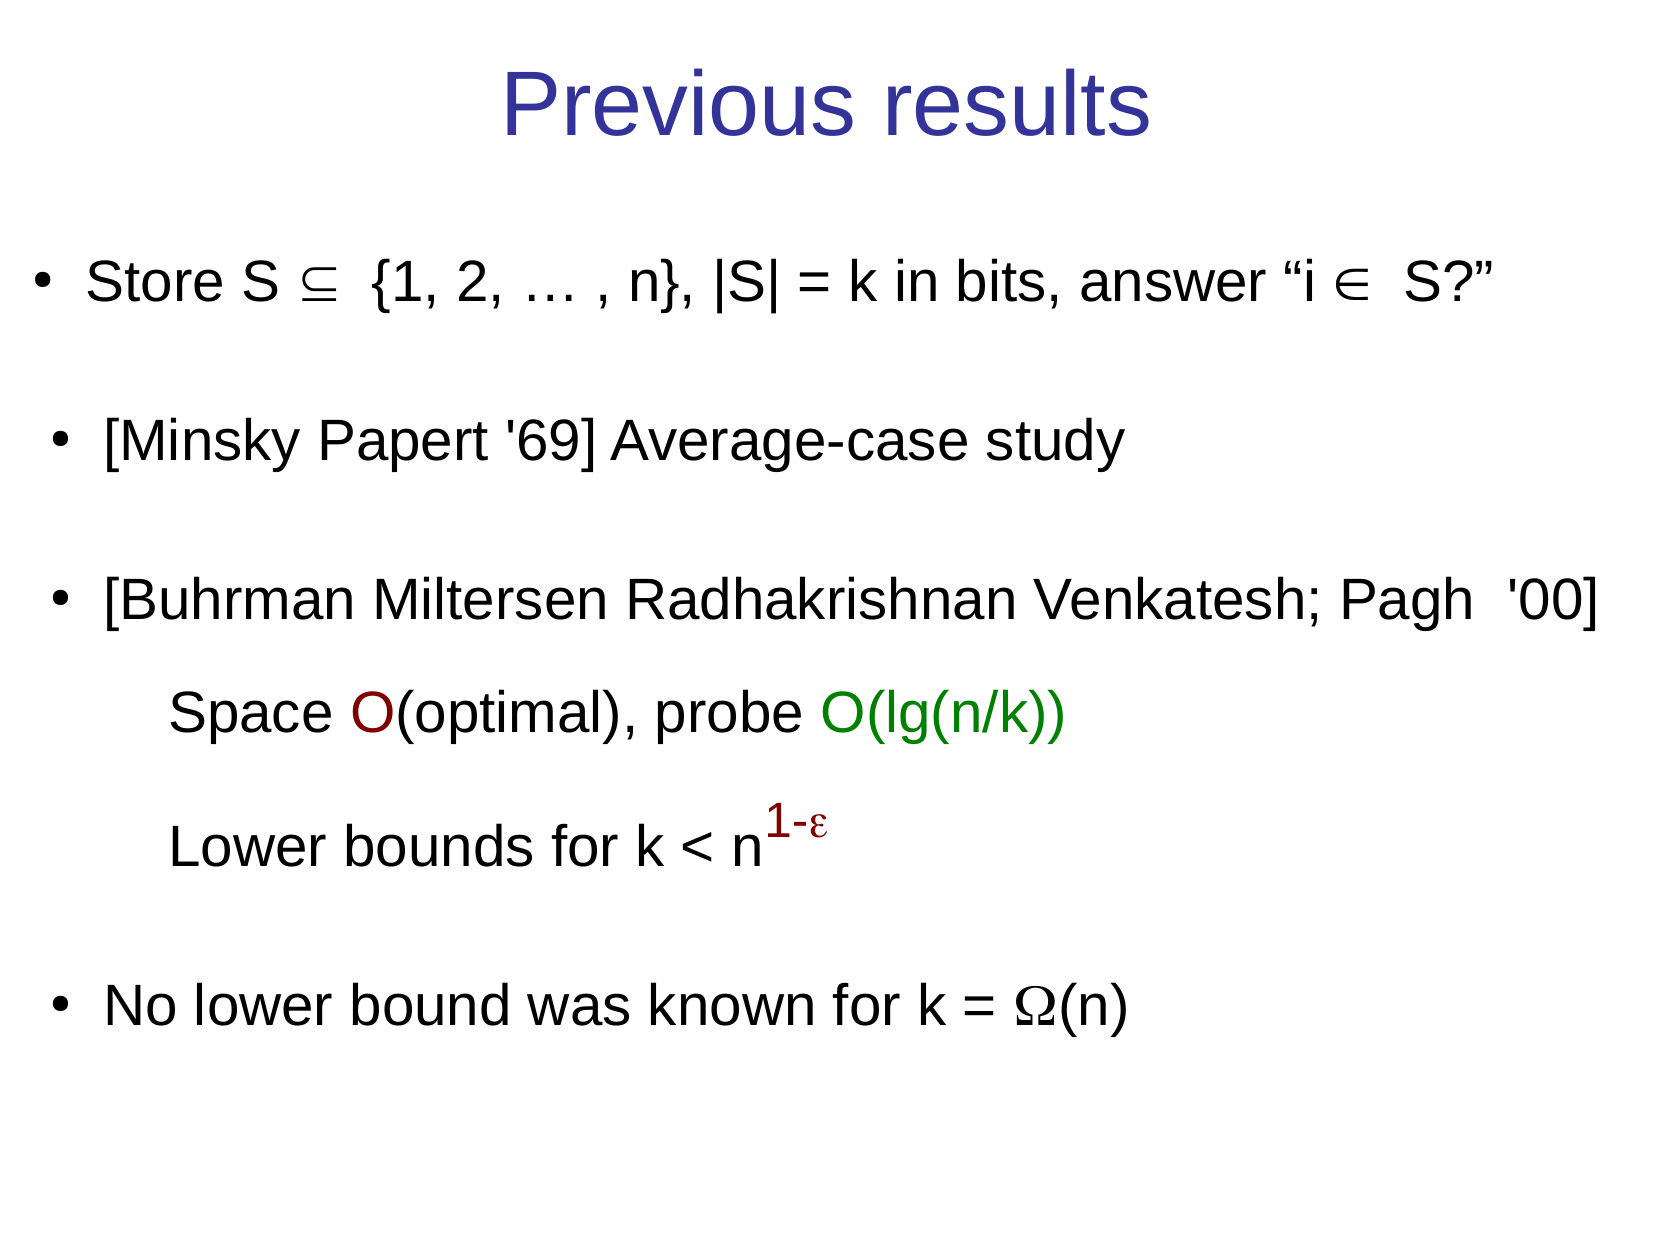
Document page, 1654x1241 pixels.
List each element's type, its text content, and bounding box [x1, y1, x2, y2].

list Store S  {1, 2, … , n}, |S| = k in bits, answer “i  S?” [Minsky Papert '69] Average-case study [Buhrman Miltersen Radhakrishnan Venkatesh; Pagh '00] Space O(optimal), probe O(lg(n/k)) Lower bounds for k < n1- No lower bound was known for k = (n) [0, 161, 1654, 1214]
title Previous results [124, 0, 1530, 207]
